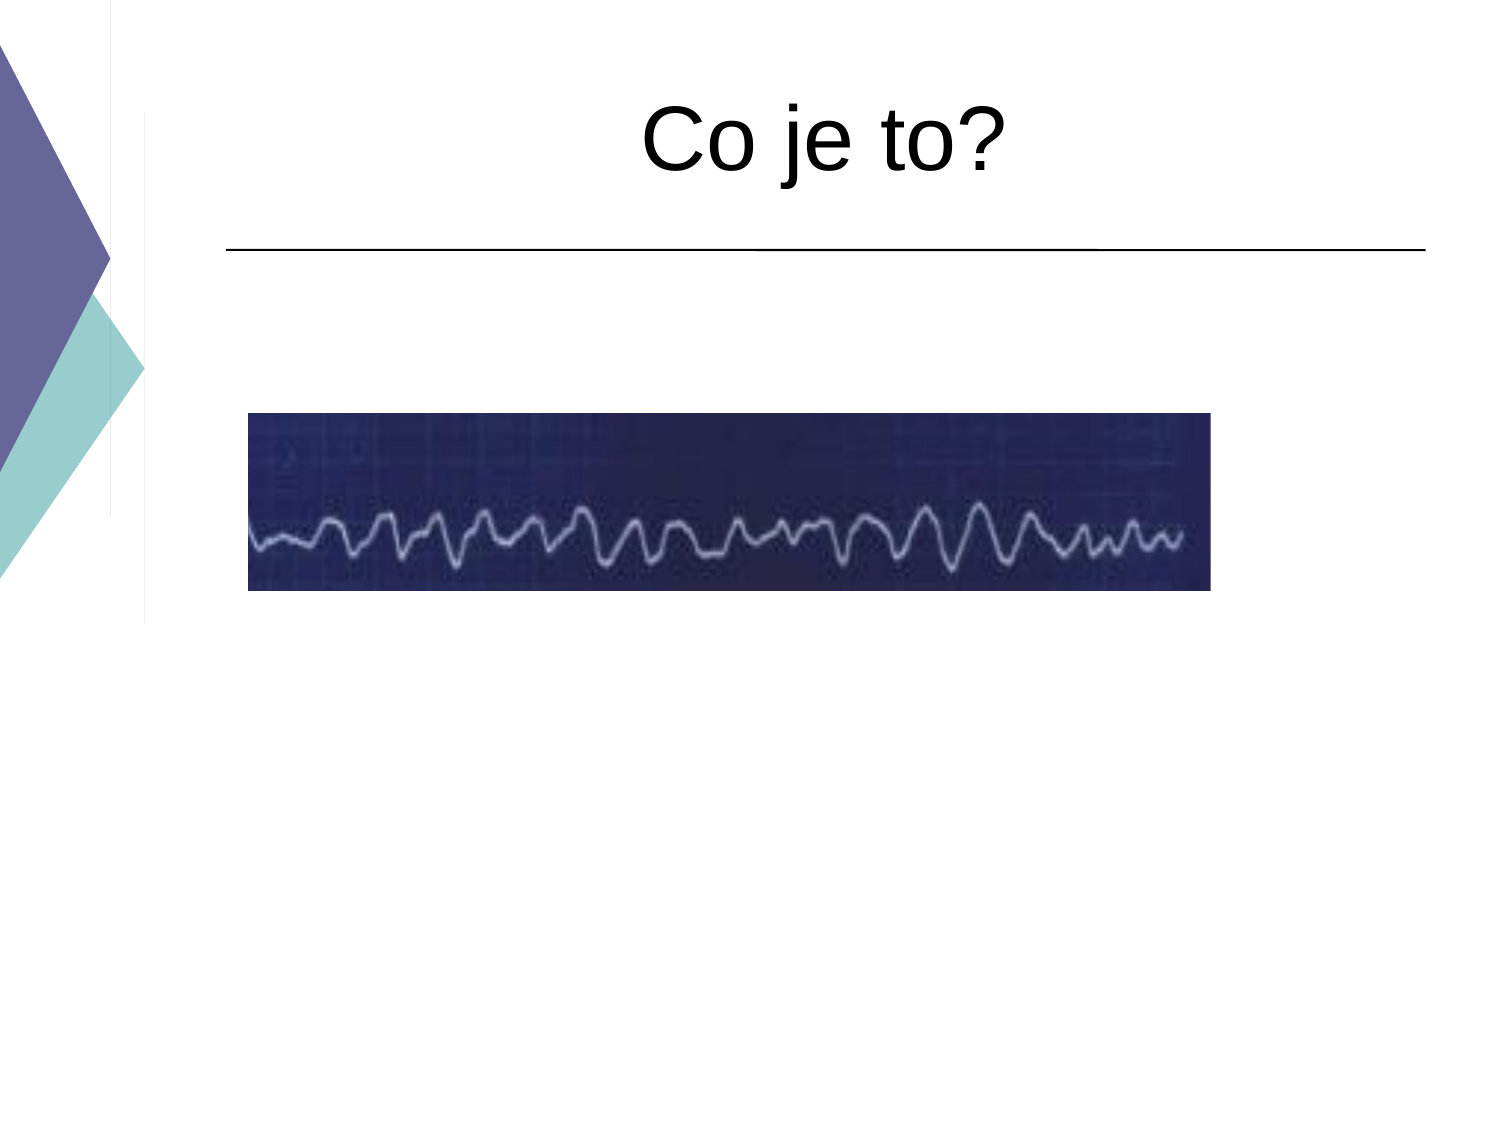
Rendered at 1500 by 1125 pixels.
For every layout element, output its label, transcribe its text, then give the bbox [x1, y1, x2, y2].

title Co je to? [224, 41, 1425, 237]
picture [248, 413, 1211, 591]
